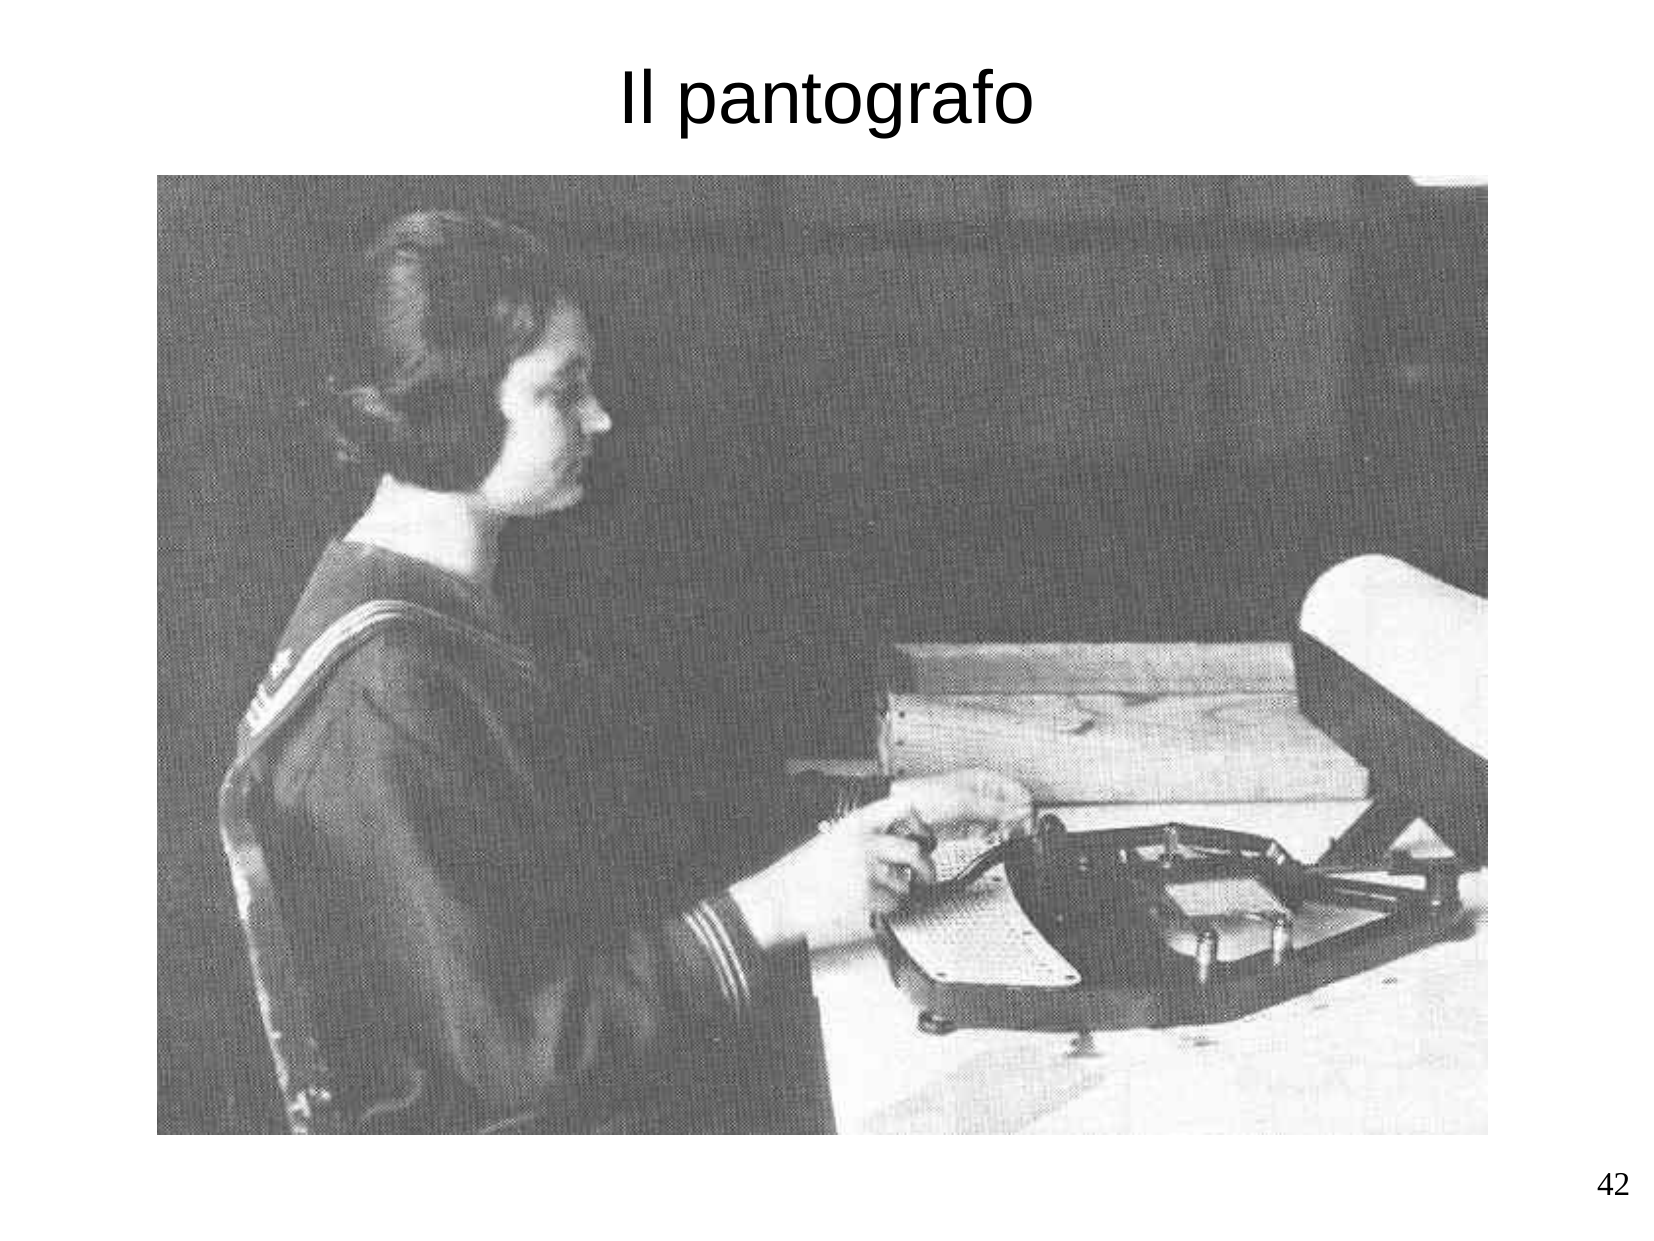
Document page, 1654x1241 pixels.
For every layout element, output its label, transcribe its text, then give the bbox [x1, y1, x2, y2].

title Il pantografo [37, 30, 1617, 166]
picture [157, 175, 1488, 1135]
